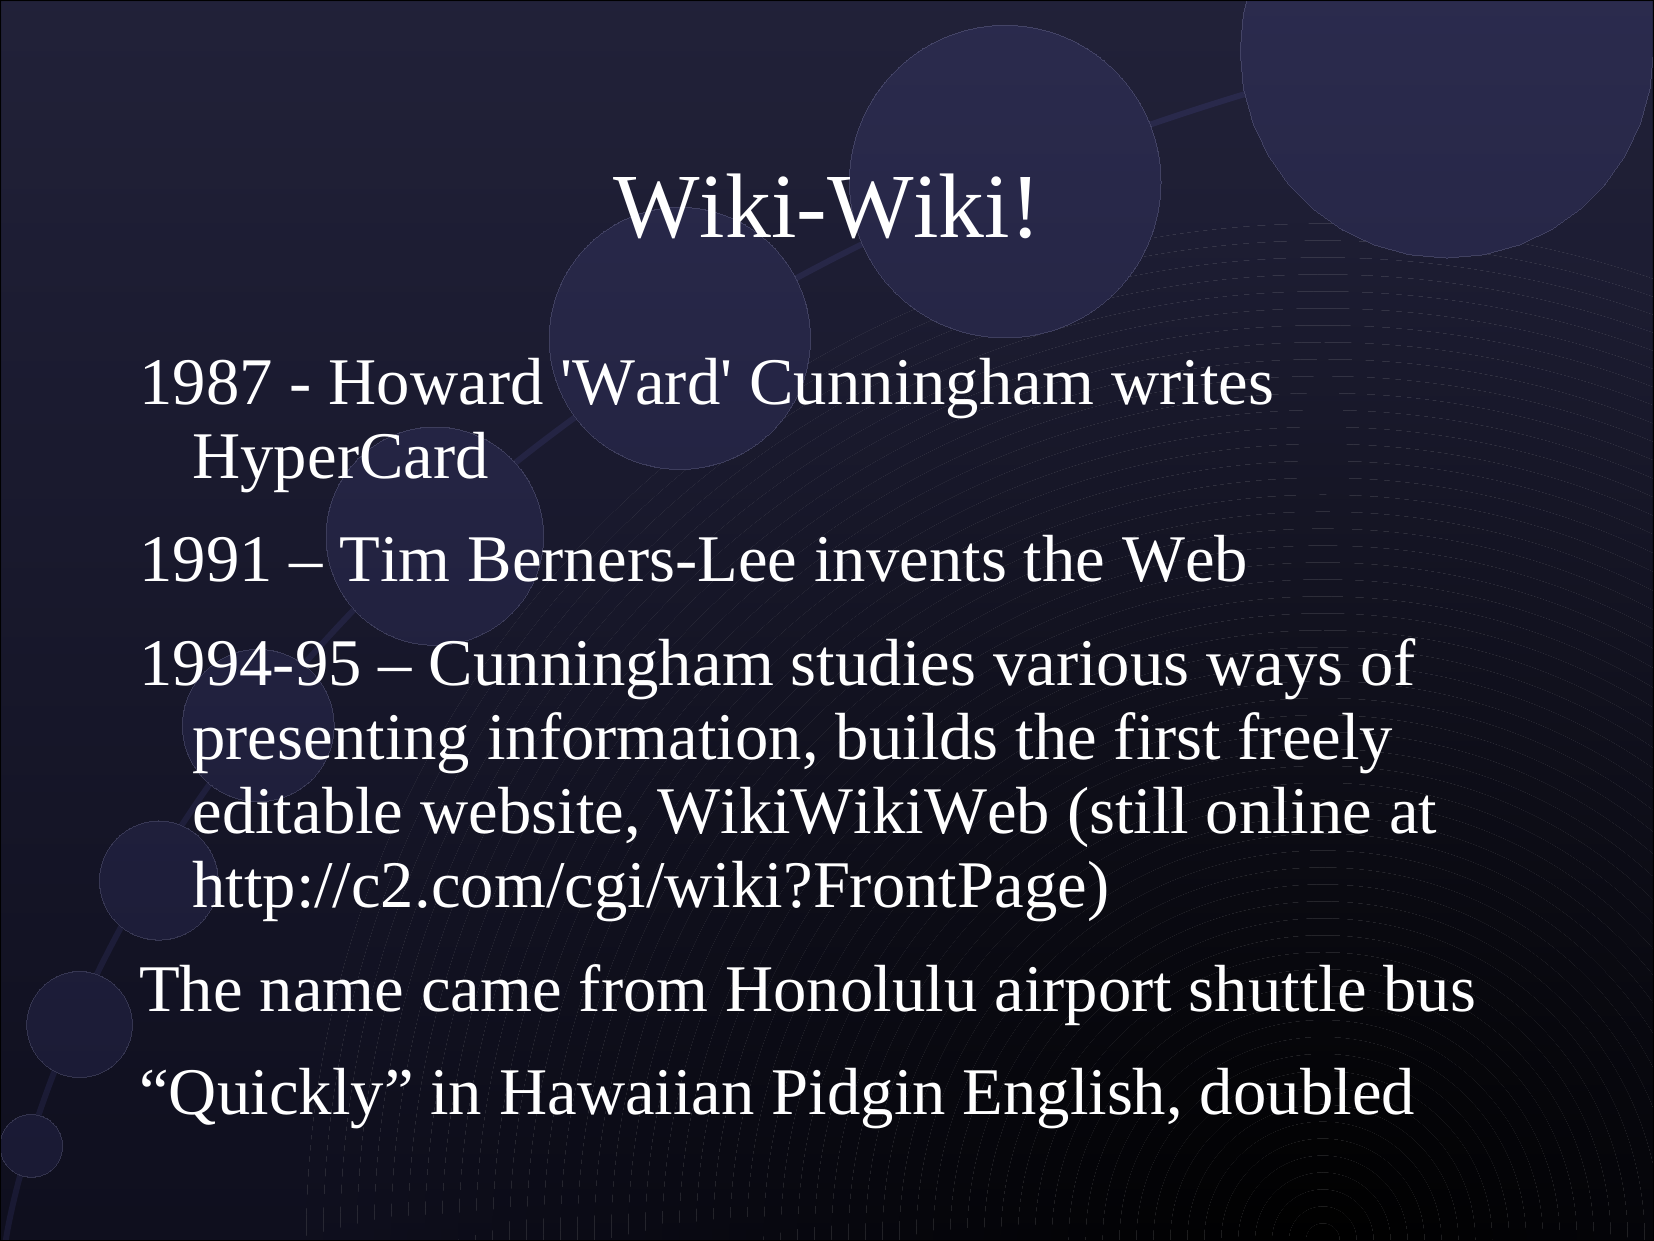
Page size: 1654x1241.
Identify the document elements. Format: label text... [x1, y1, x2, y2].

list 1987 - Howard 'Ward' Cunningham writes HyperCard 1991 – Tim Berners-Lee invents the Web 1994-95 – Cunningham studies various ways of presenting information, builds the first freely editable website, WikiWikiWeb (still online at http://c2.com/cgi/wiki?FrontPage) The name came from Honolulu airport shuttle bus “Quickly” in Hawaiian Pidgin English, doubled [121, 344, 1534, 1130]
title Wiki-Wiki! [121, 102, 1534, 311]
